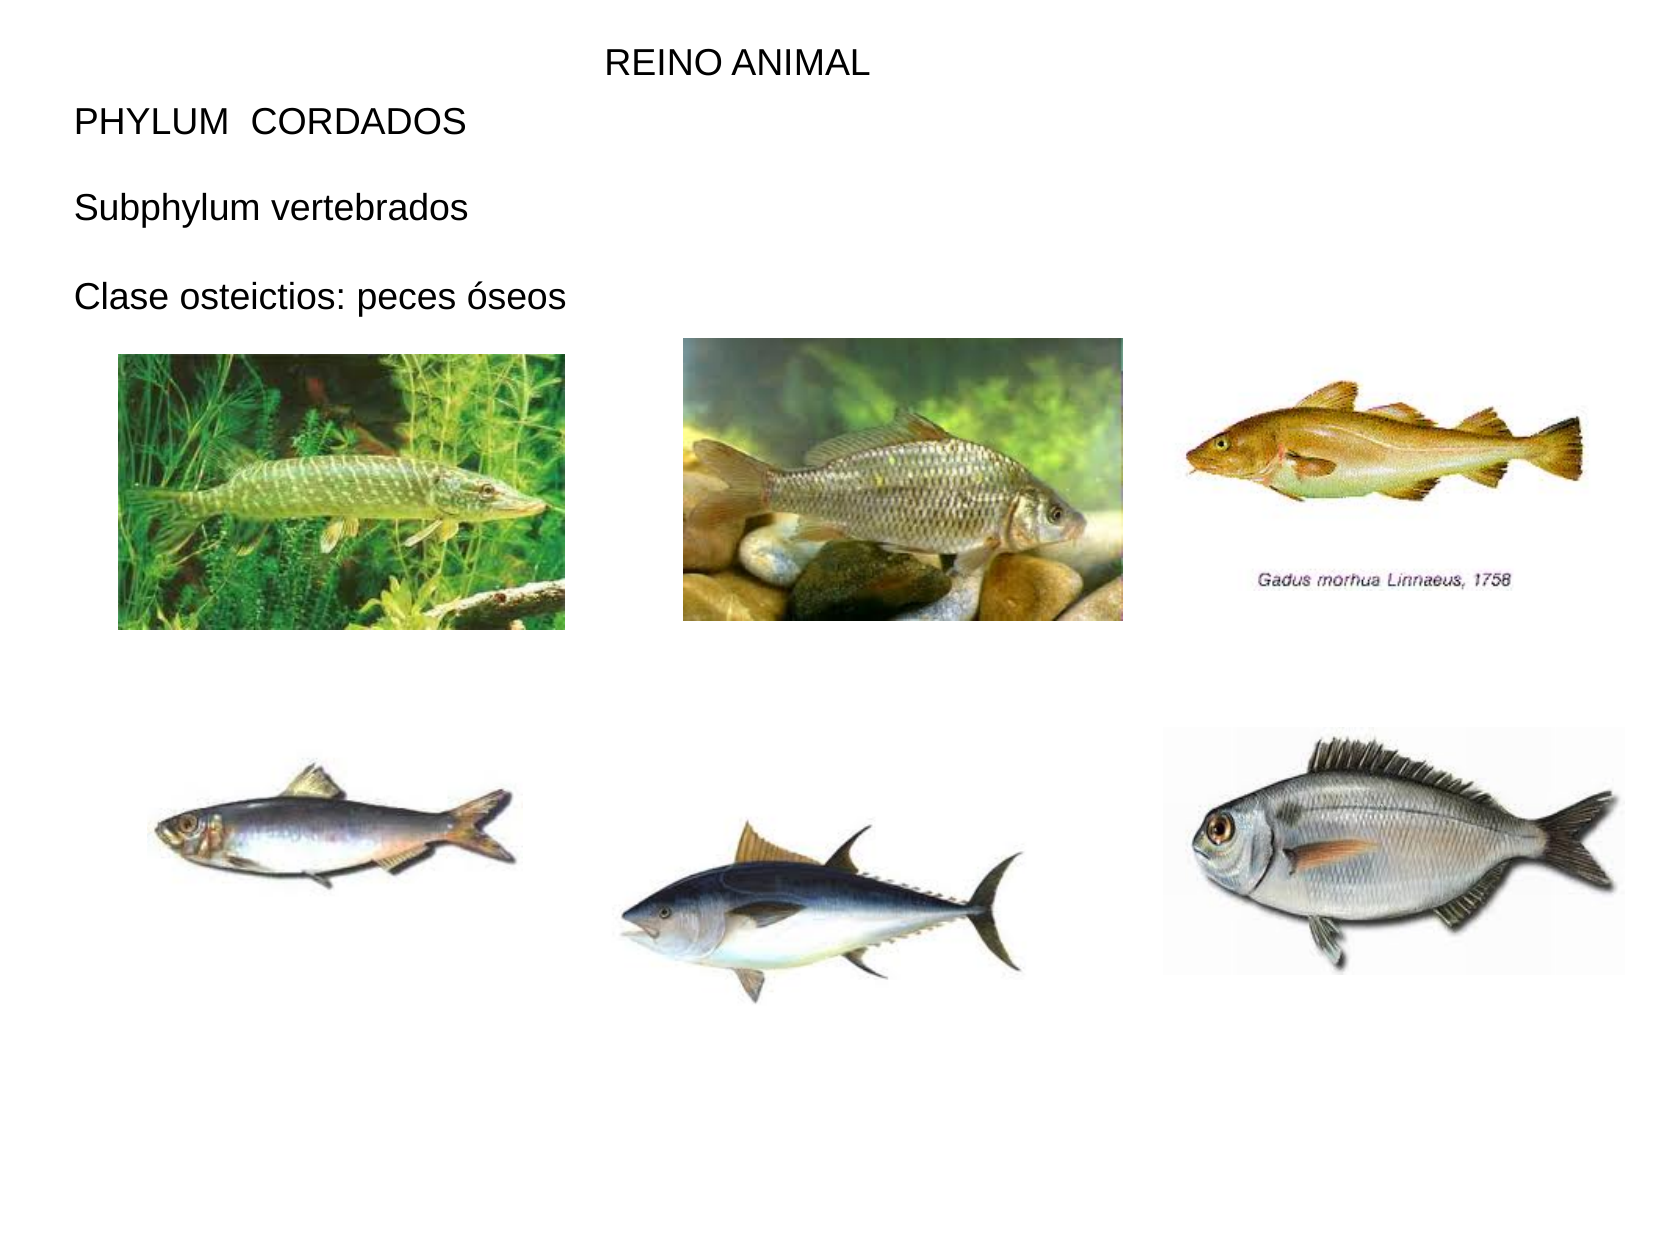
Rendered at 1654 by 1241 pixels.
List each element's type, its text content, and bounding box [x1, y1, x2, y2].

picture [600, 767, 1034, 1053]
picture [118, 354, 565, 630]
picture [683, 338, 1123, 621]
text_box Subphylum vertebrados [59, 179, 484, 237]
picture [1163, 727, 1625, 975]
text_box Clase osteictios: peces óseos [59, 267, 591, 355]
picture [1163, 343, 1625, 591]
text_box REINO ANIMAL [589, 34, 886, 91]
picture [147, 708, 523, 959]
text_box PHYLUM CORDADOS [59, 93, 483, 150]
